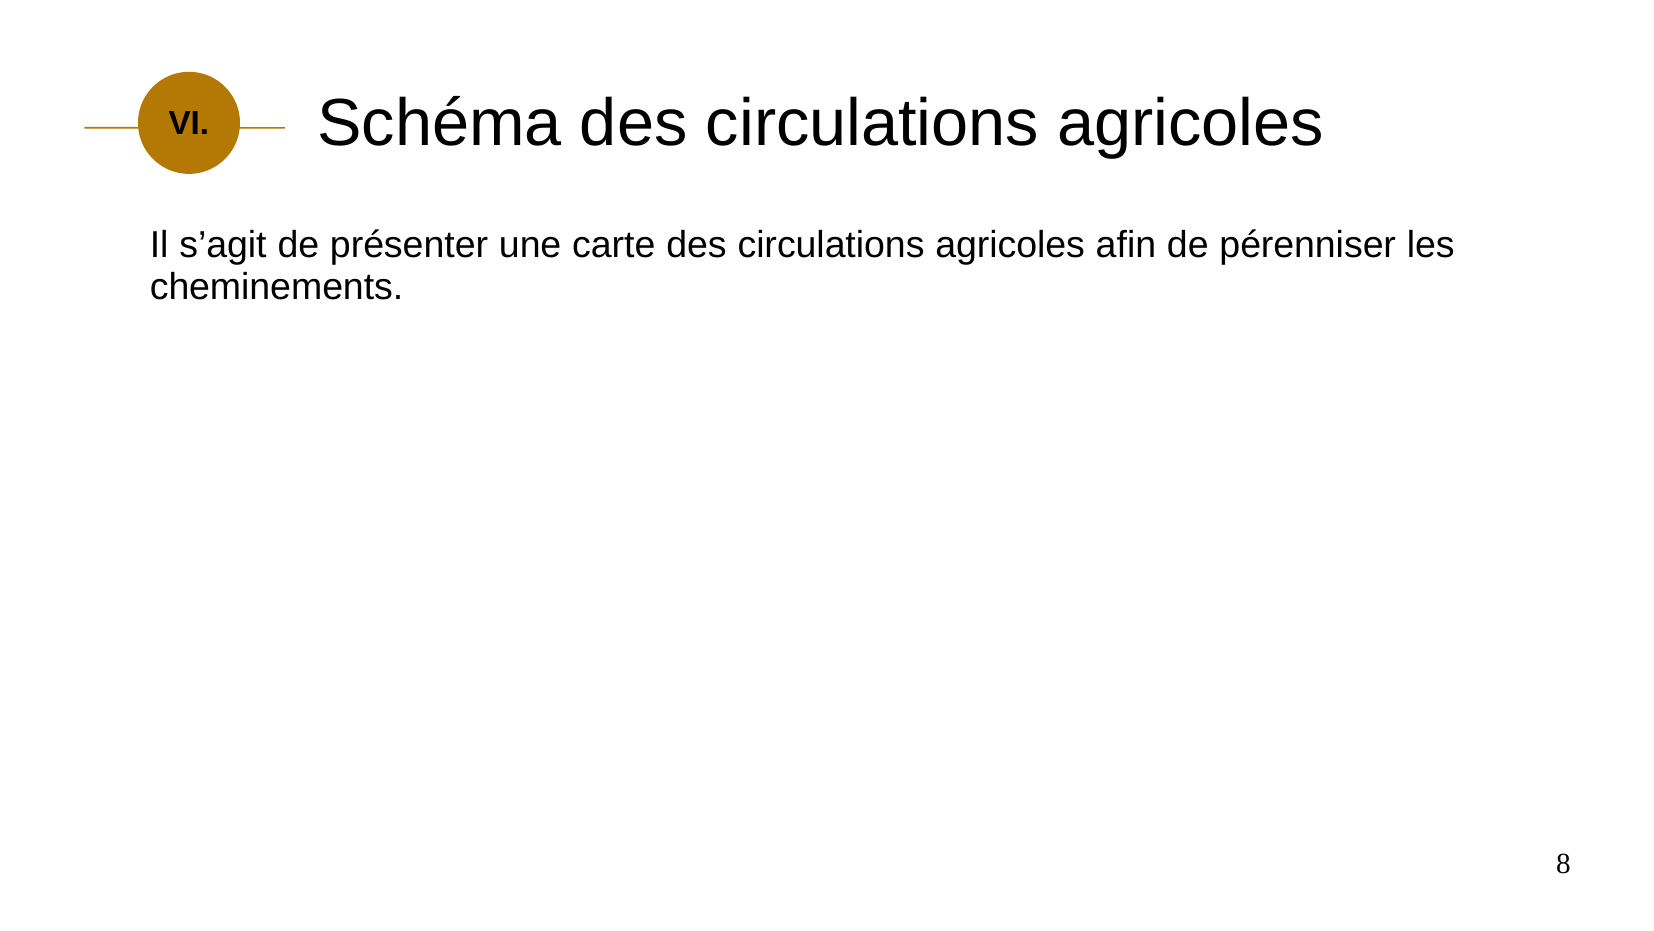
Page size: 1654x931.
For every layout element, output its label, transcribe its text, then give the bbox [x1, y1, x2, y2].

title Schéma des circulations agricoles [105, 45, 1538, 201]
text_box VI. [137, 71, 241, 174]
text_box Il s’agit de présenter une carte des circulations agricoles afin de pérenniser les cheminements. [135, 216, 1471, 316]
